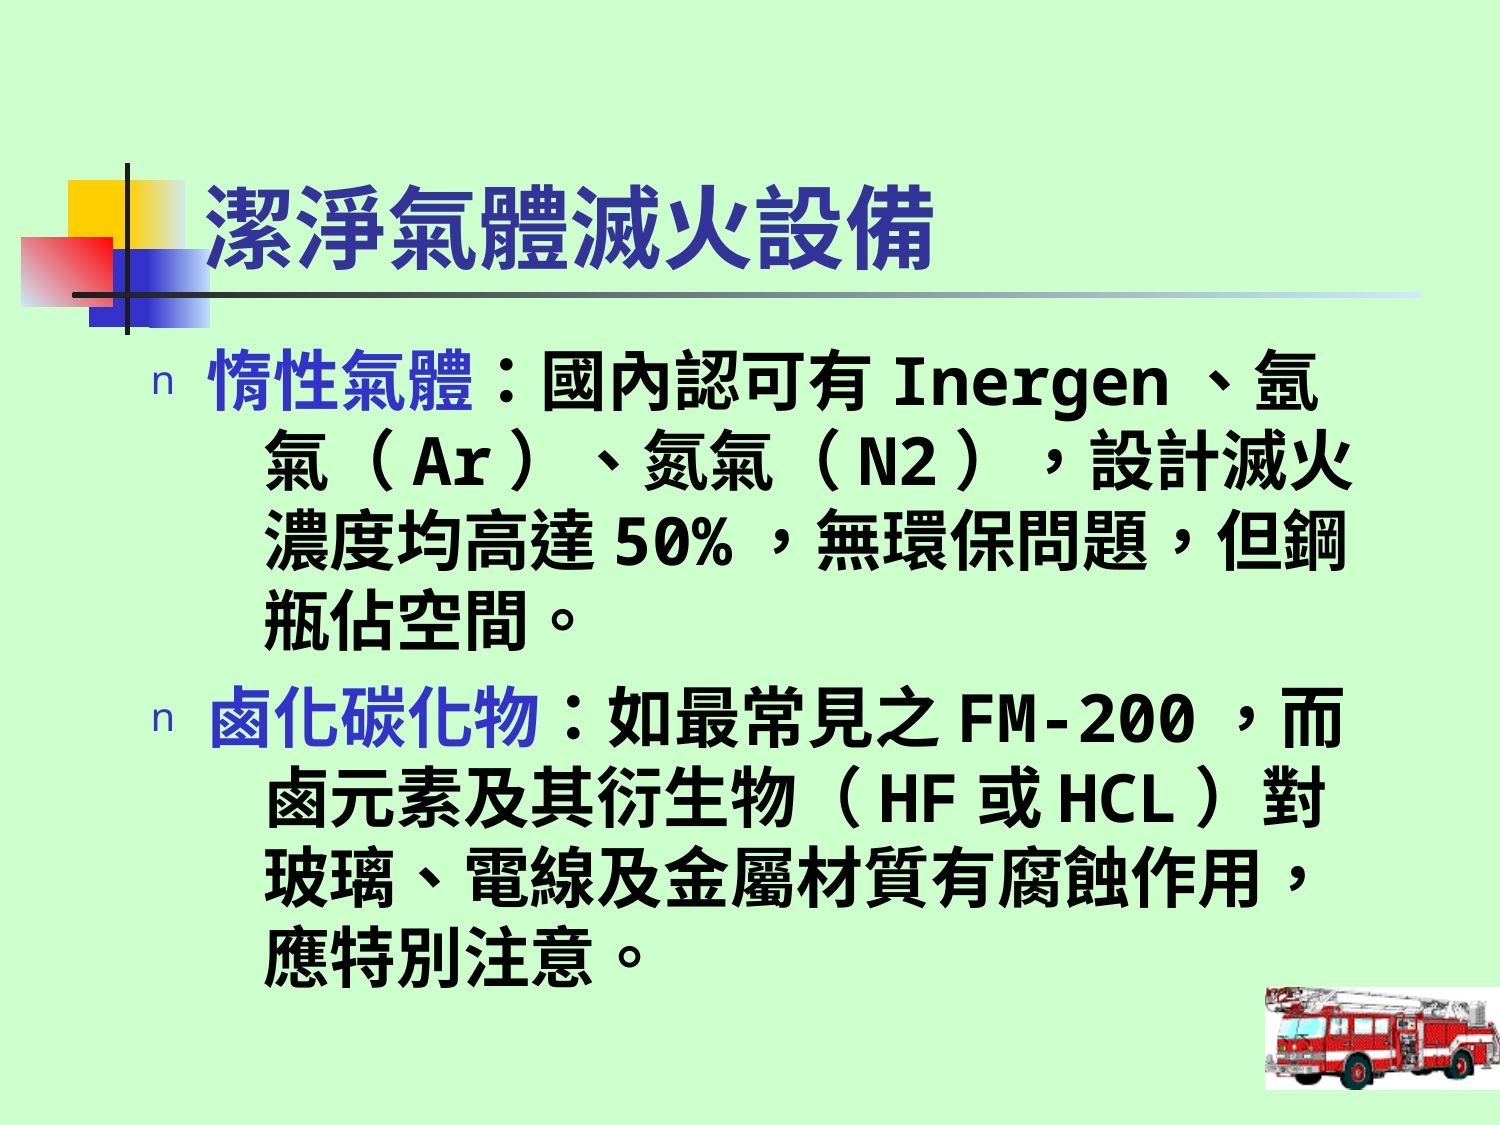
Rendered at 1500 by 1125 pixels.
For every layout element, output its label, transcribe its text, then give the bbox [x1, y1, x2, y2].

list 惰性氣體：國內認可有Inergen、氬氣（Ar）、氮氣（N2），設計滅火濃度均高達50%，無環保問題，但鋼瓶佔空間。 鹵化碳化物：如最常見之FM-200，而鹵元素及其衍生物（HF或HCL）對玻璃、電線及金屬材質有腐蝕作用，應特別注意。 [135, 331, 1400, 1071]
picture [1265, 987, 1500, 1090]
title 潔淨氣體滅火設備 [188, 101, 1468, 289]
